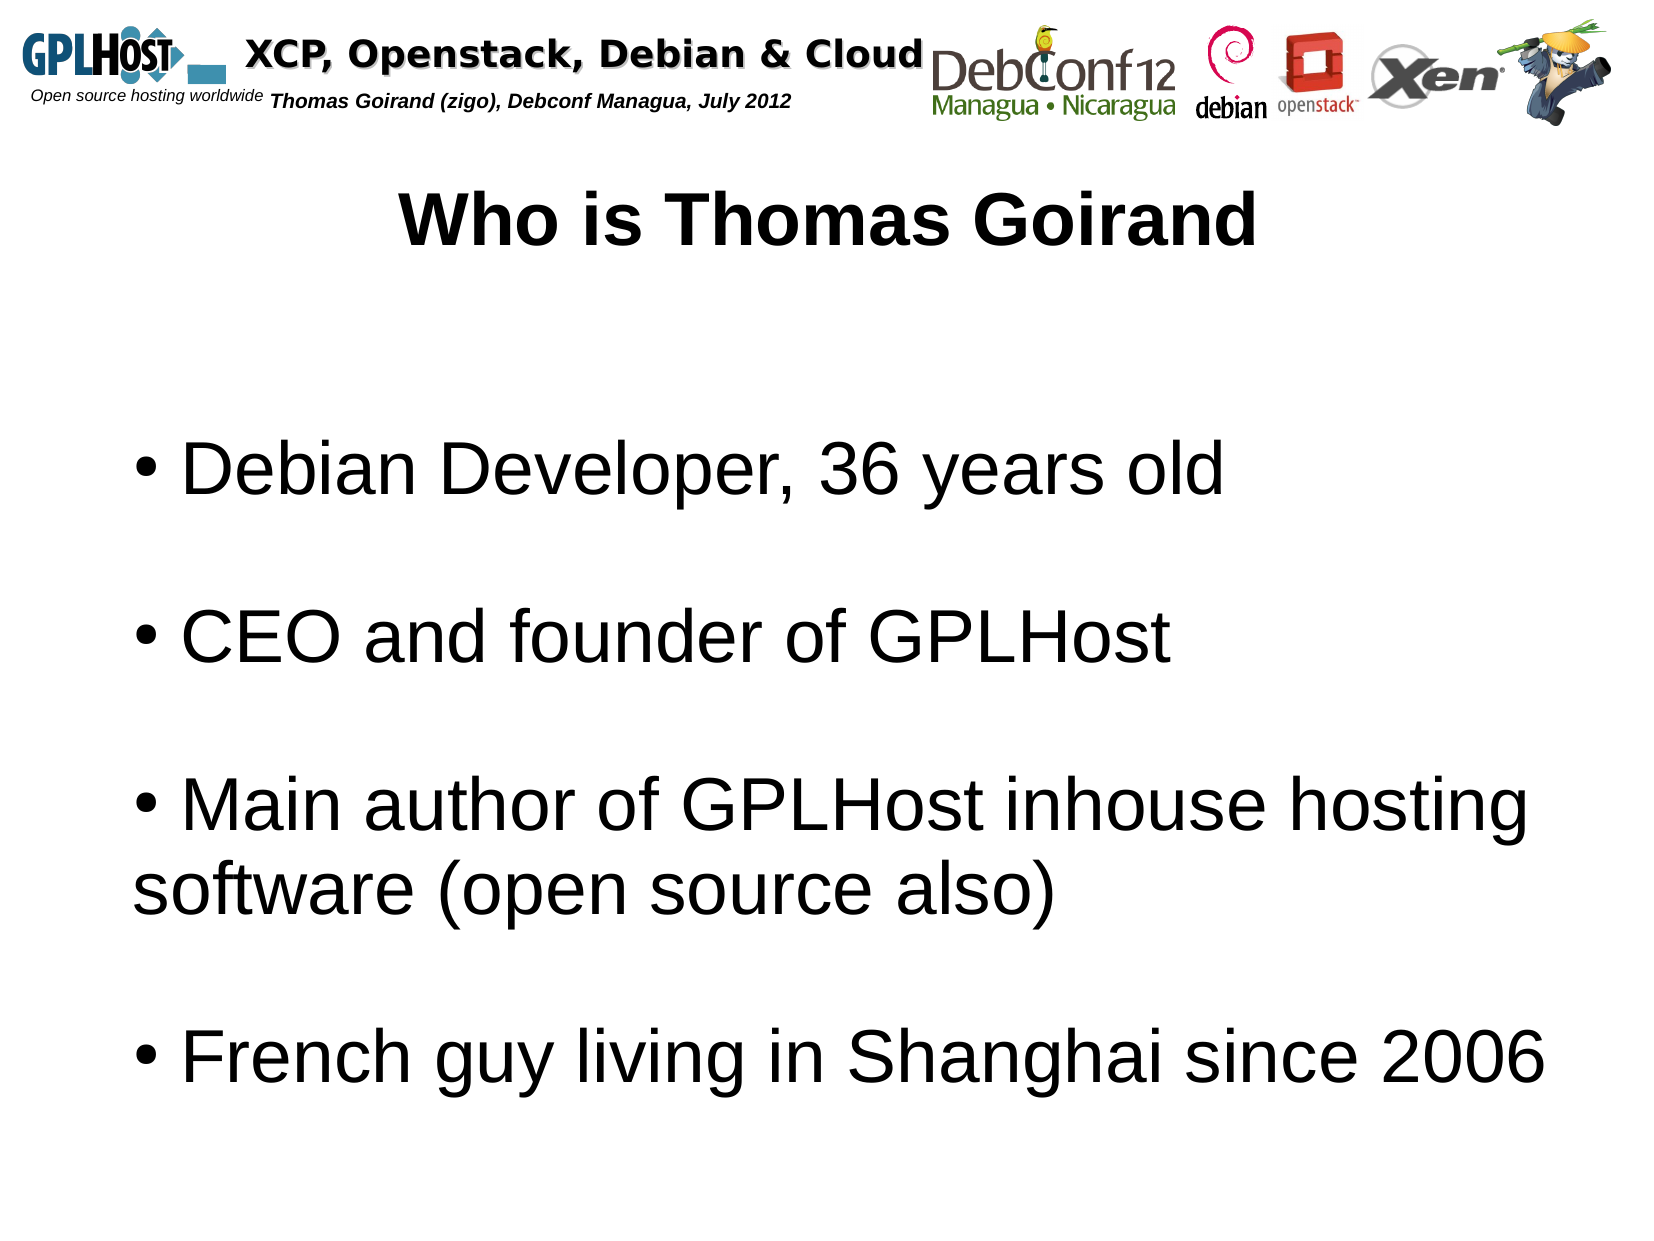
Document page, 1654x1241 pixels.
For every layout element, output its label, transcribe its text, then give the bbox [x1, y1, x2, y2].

text_box Who is Thomas Goirand [103, 170, 1556, 269]
picture [1497, 19, 1611, 126]
picture [1271, 24, 1364, 121]
picture [21, 19, 226, 89]
text_box Debian Developer, 36 years old CEO and founder of GPLHost Main author of GPLHost inhouse hosting software (open source also) French guy living in Shanghai since 2006 [118, 418, 1601, 1193]
picture [933, 25, 1175, 121]
